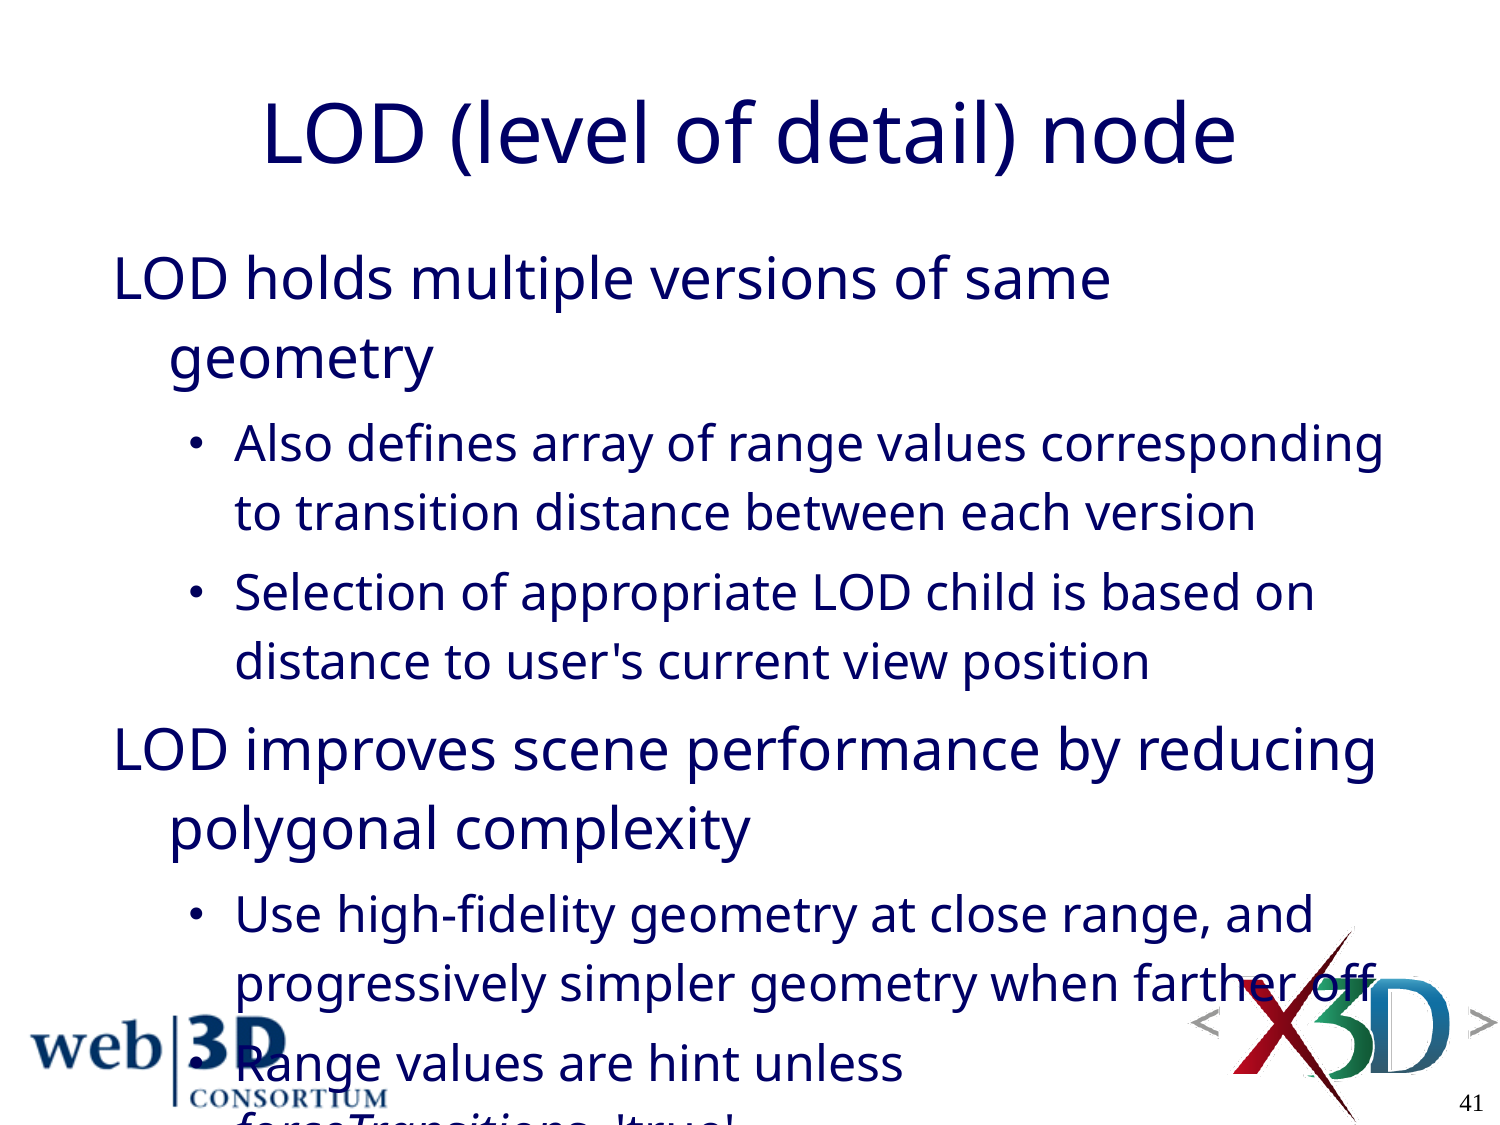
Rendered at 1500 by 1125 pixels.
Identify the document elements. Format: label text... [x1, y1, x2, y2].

picture [1317, 986, 1333, 998]
picture [12, 998, 413, 1118]
title LOD (level of detail) node [112, 37, 1388, 226]
picture [1187, 926, 1500, 1125]
list LOD holds multiple versions of same geometry Also defines array of range values corresponding to transition distance between each version Selection of appropriate LOD child is based on distance to user's current view position LOD improves scene performance by reducing polygonal complexity Use high-fidelity geometry at close range, and progressively simpler geometry when farther off Range values are hint unless forceTransitions='true' [112, 237, 1388, 986]
